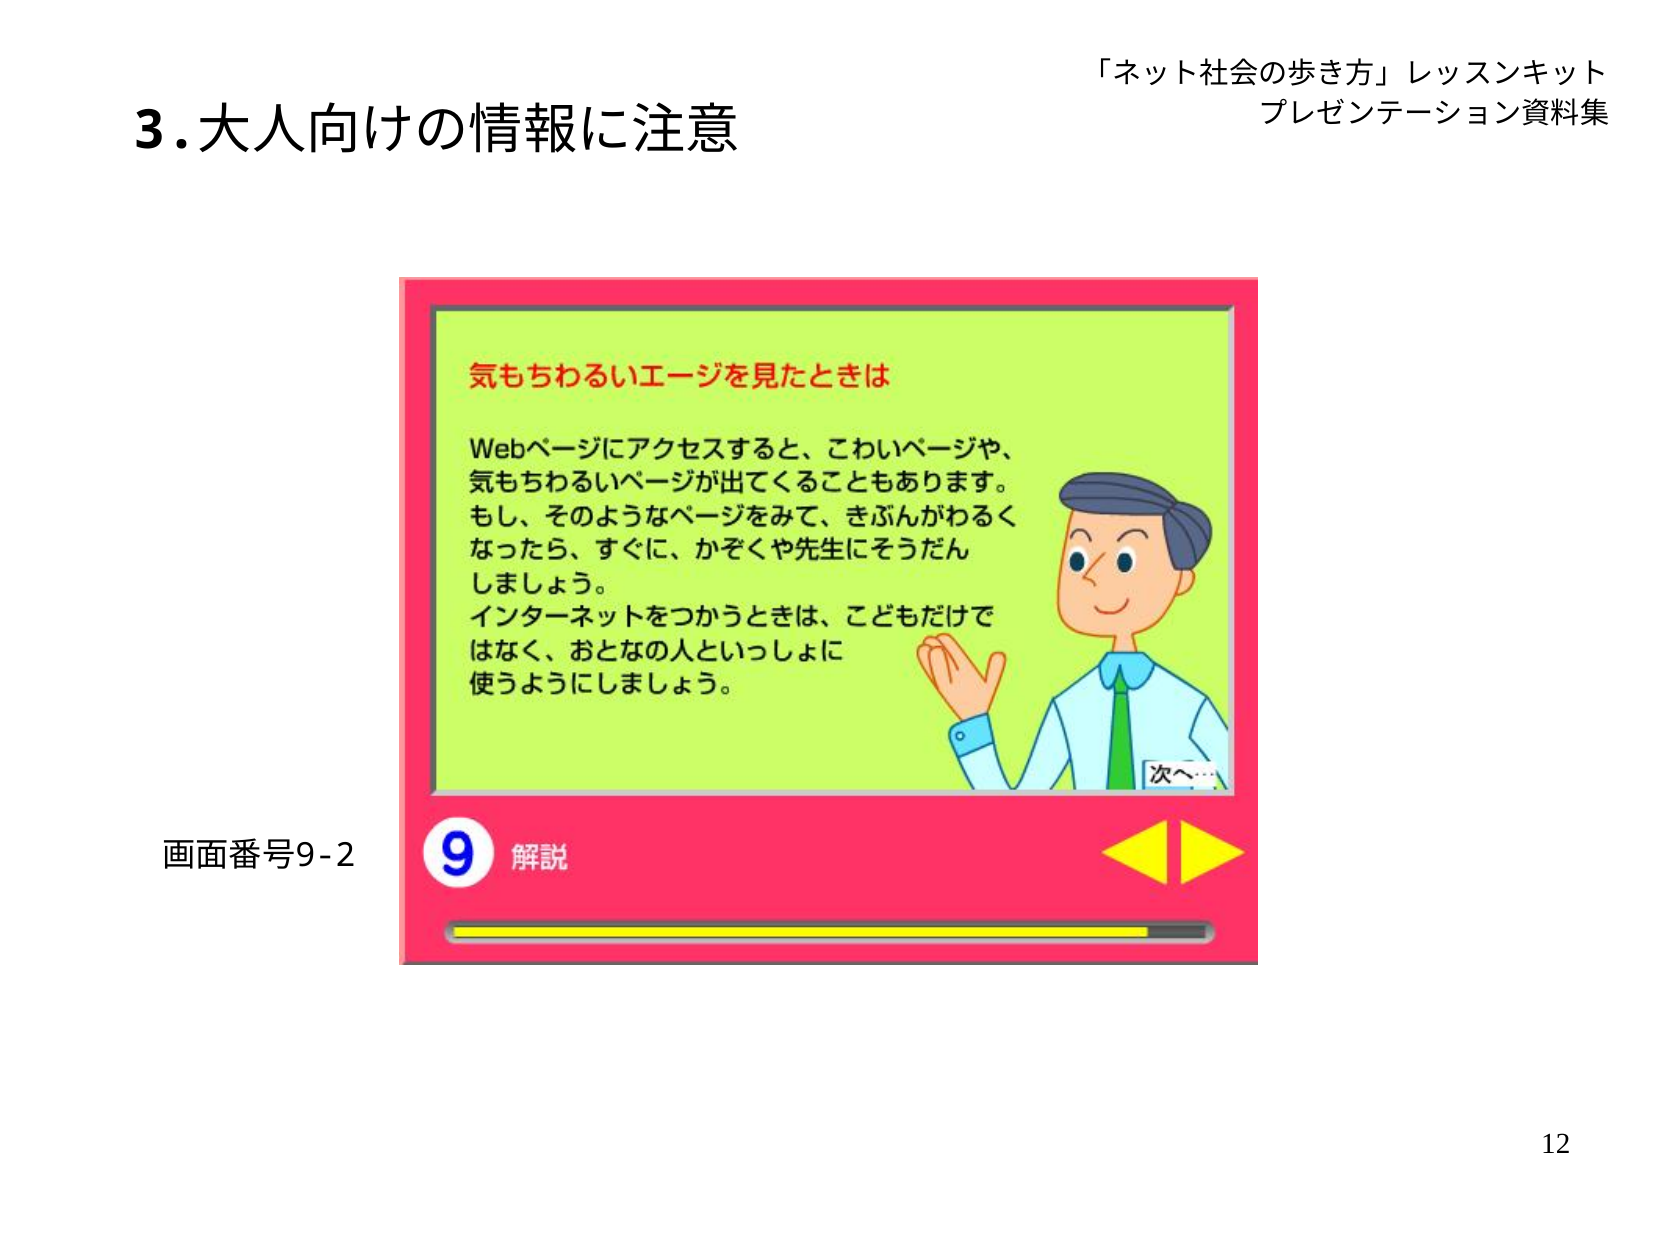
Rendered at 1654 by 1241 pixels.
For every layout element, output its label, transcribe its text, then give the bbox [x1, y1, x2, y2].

text_box 「ネット社会の歩き方」レッスンキット プレゼンテーション資料集 [1062, 44, 1625, 139]
picture [399, 277, 1258, 965]
text_box 3.大人向けの情報に注意 [118, 88, 1093, 169]
text_box 画面番号9-2 [147, 826, 384, 882]
